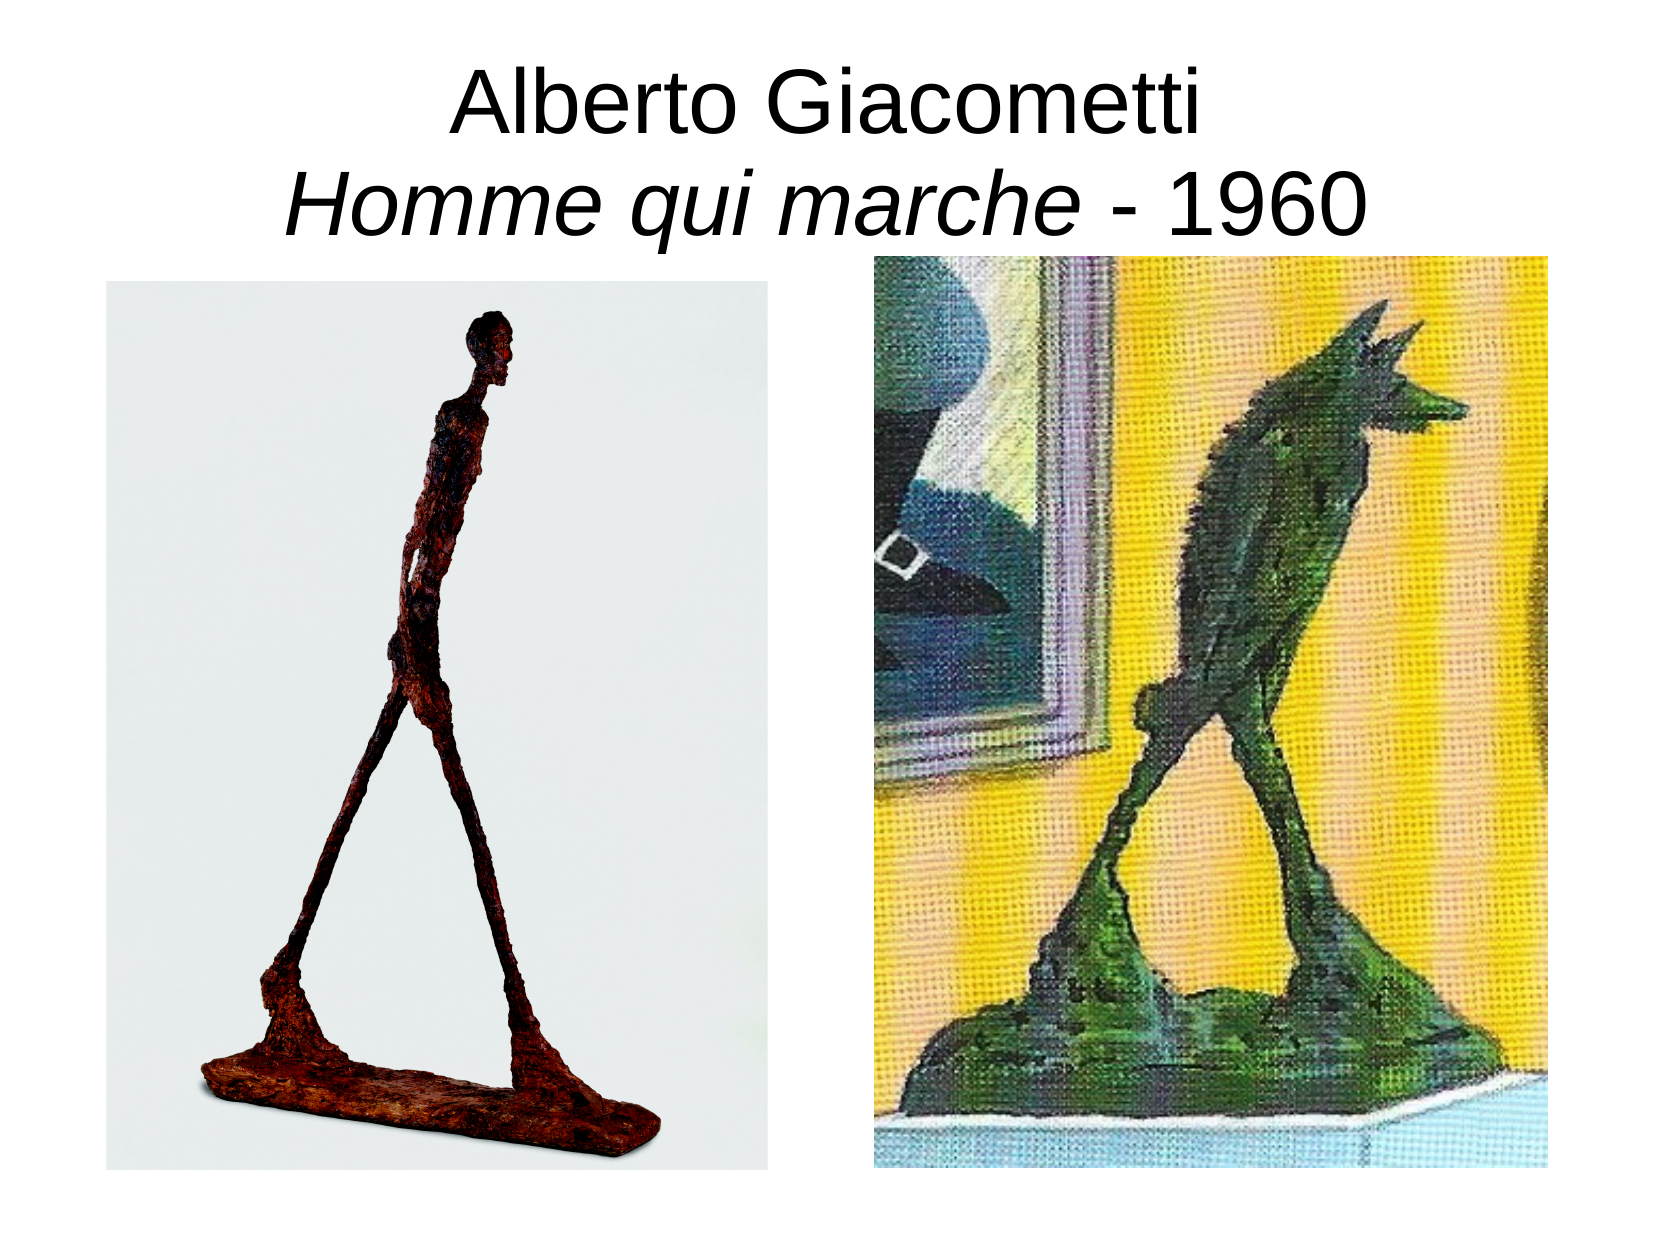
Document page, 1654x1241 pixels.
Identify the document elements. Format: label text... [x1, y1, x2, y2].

picture [874, 256, 1548, 1168]
title Alberto Giacometti Homme qui marche - 1960 [82, 49, 1571, 257]
picture [106, 281, 768, 1170]
